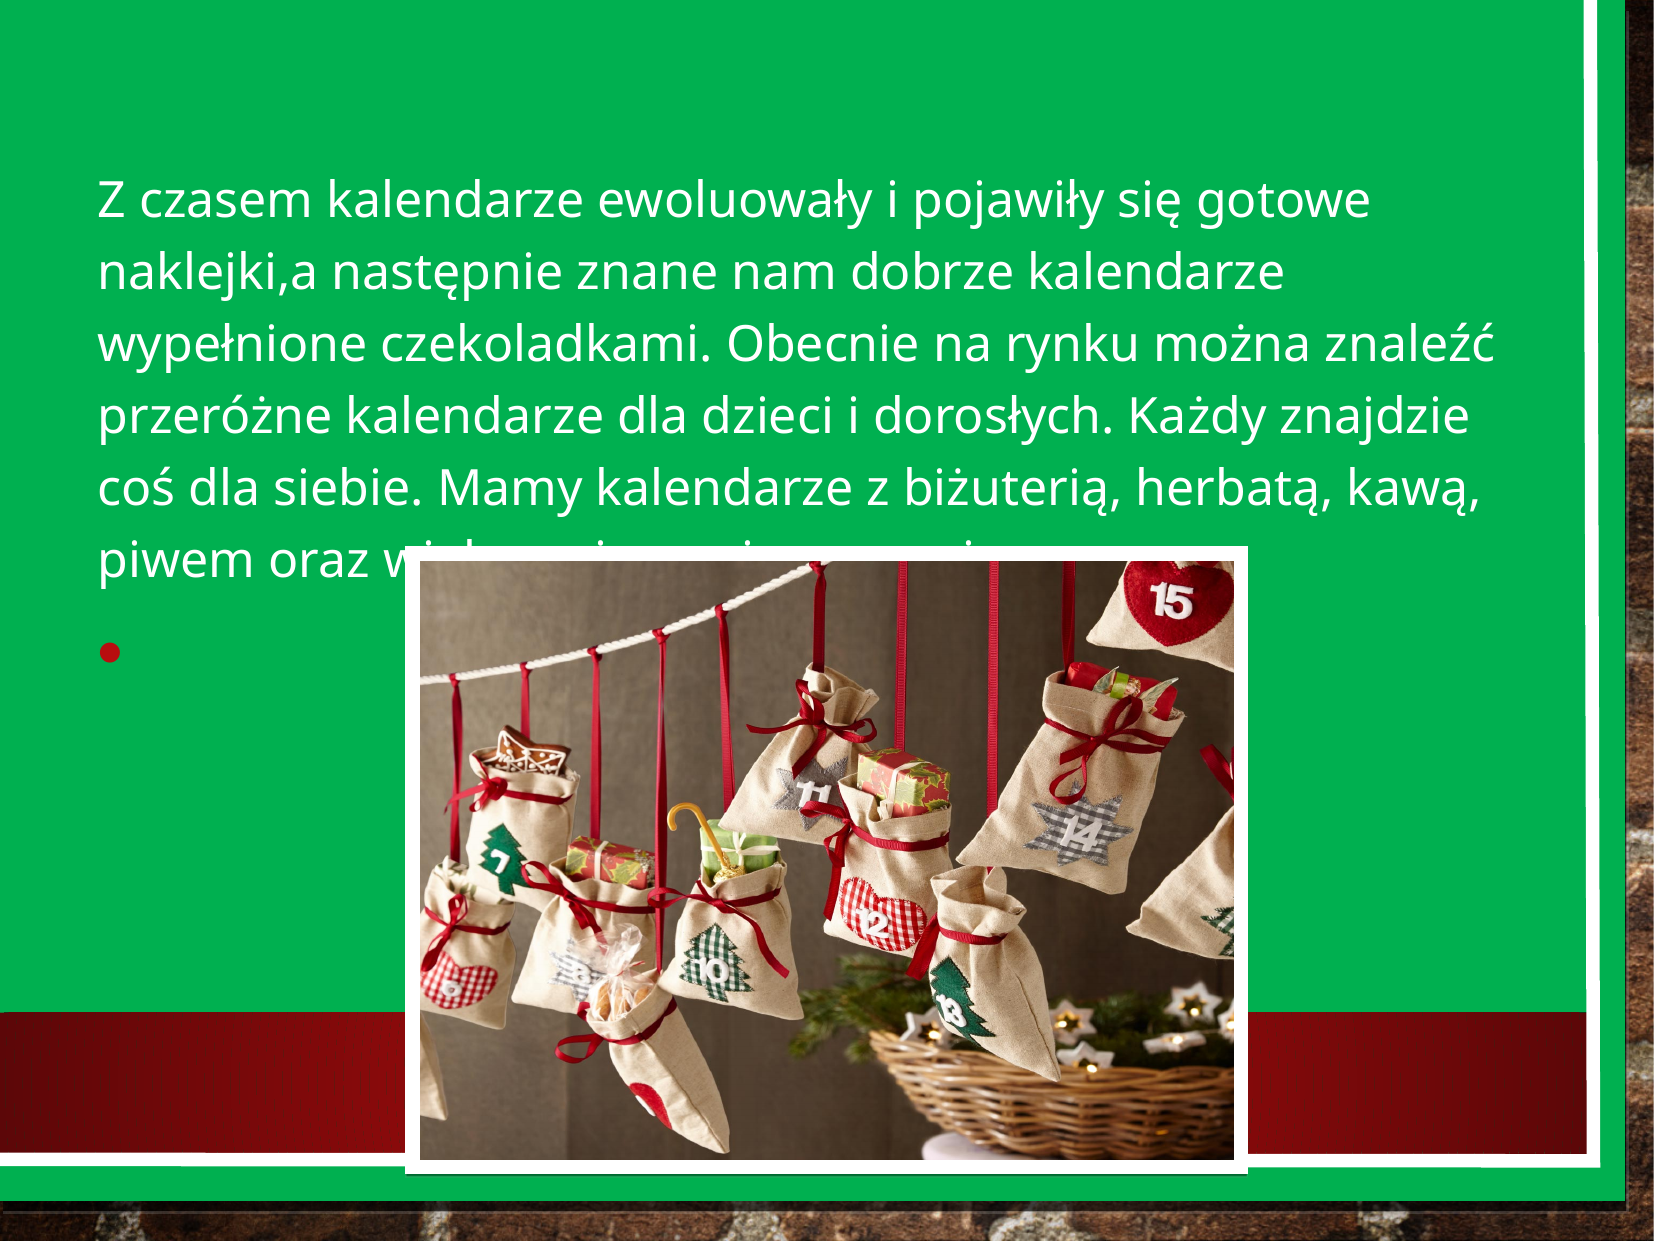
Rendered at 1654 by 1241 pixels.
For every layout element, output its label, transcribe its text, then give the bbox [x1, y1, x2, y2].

list Z czasem kalendarze ewoluowały i pojawiły się gotowe naklejki,a następnie znane nam dobrze kalendarze wypełnione czekoladkami. Obecnie na rynku można znaleźć przeróżne kalendarze dla dzieci i dorosłych. Każdy znajdzie coś dla siebie. Mamy kalendarze z biżuterią, herbatą, kawą, piwem oraz wieloma innymi rzeczami. [82, 14, 1571, 834]
picture [419, 560, 1234, 1160]
